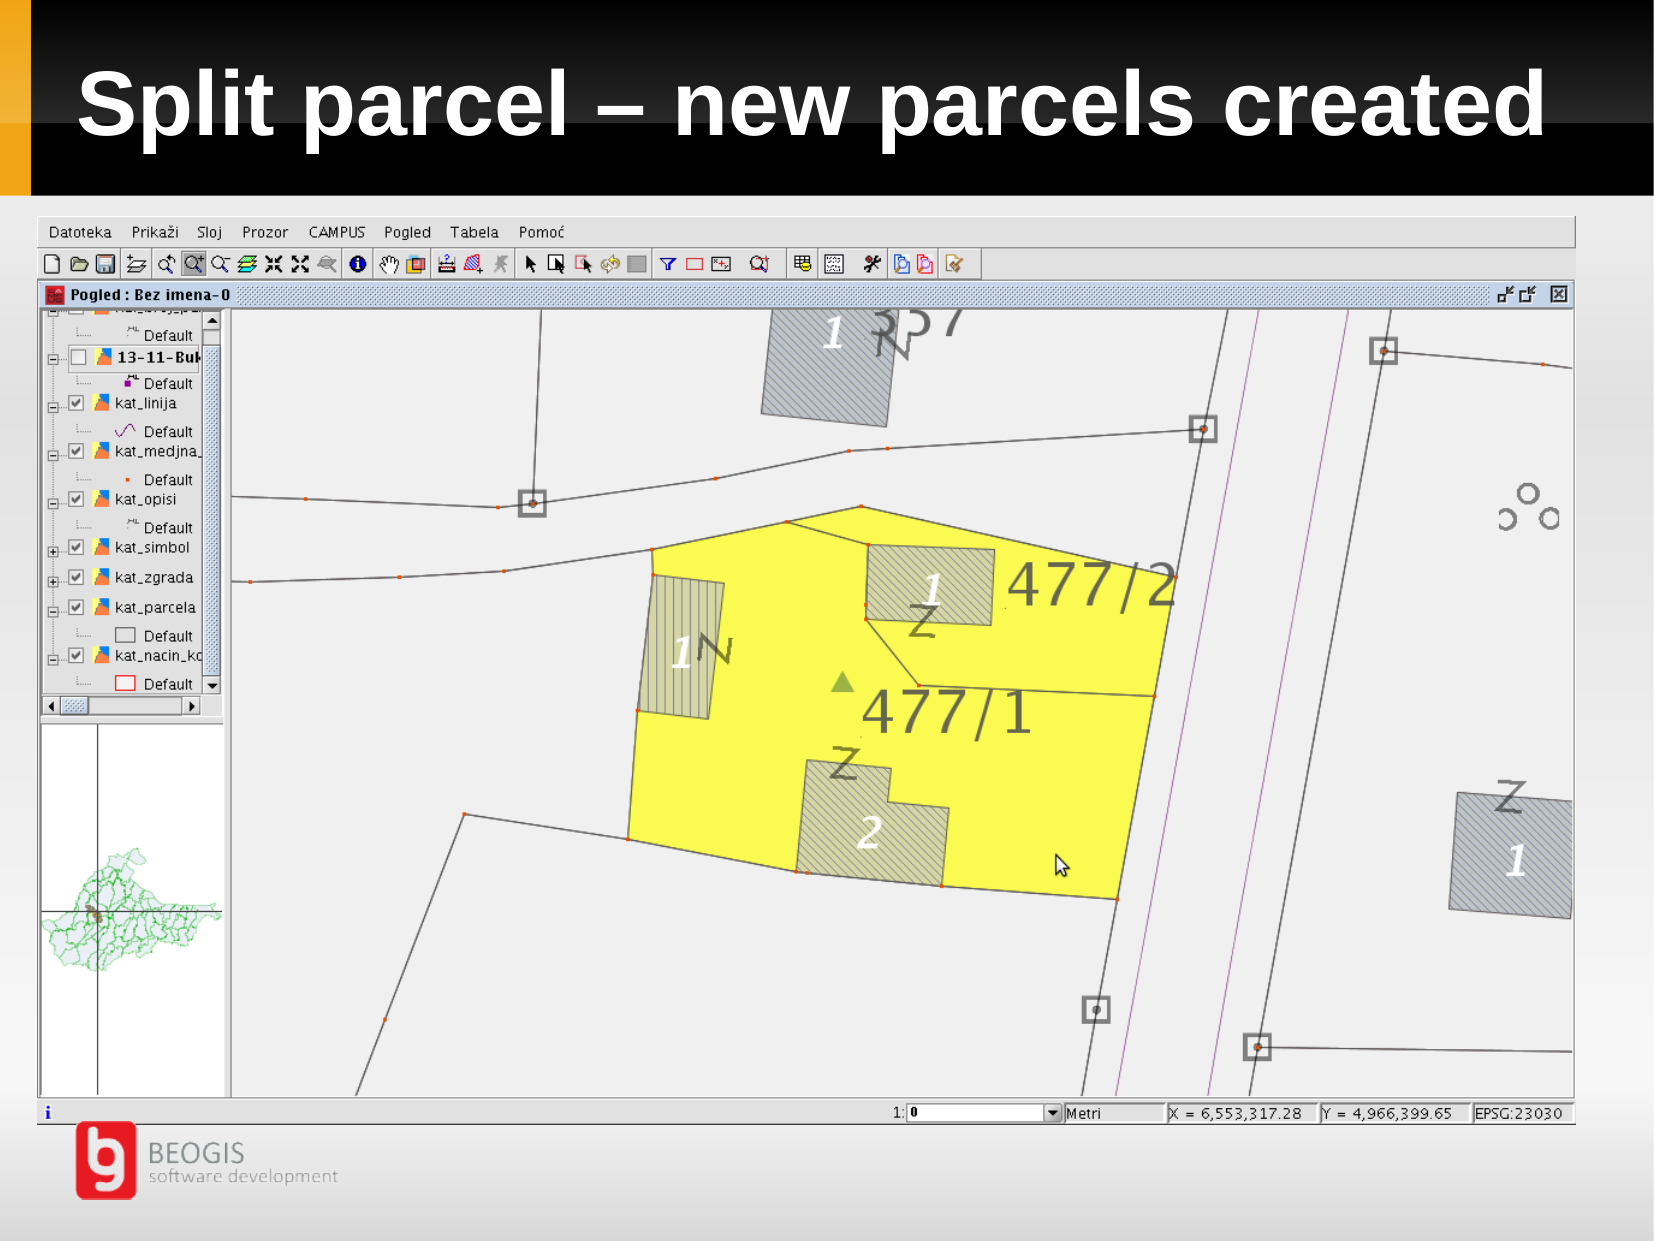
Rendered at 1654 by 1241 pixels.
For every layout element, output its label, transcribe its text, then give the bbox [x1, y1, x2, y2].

picture [0, 0, 1654, 1241]
title Split parcel – new parcels created [76, 7, 1565, 200]
